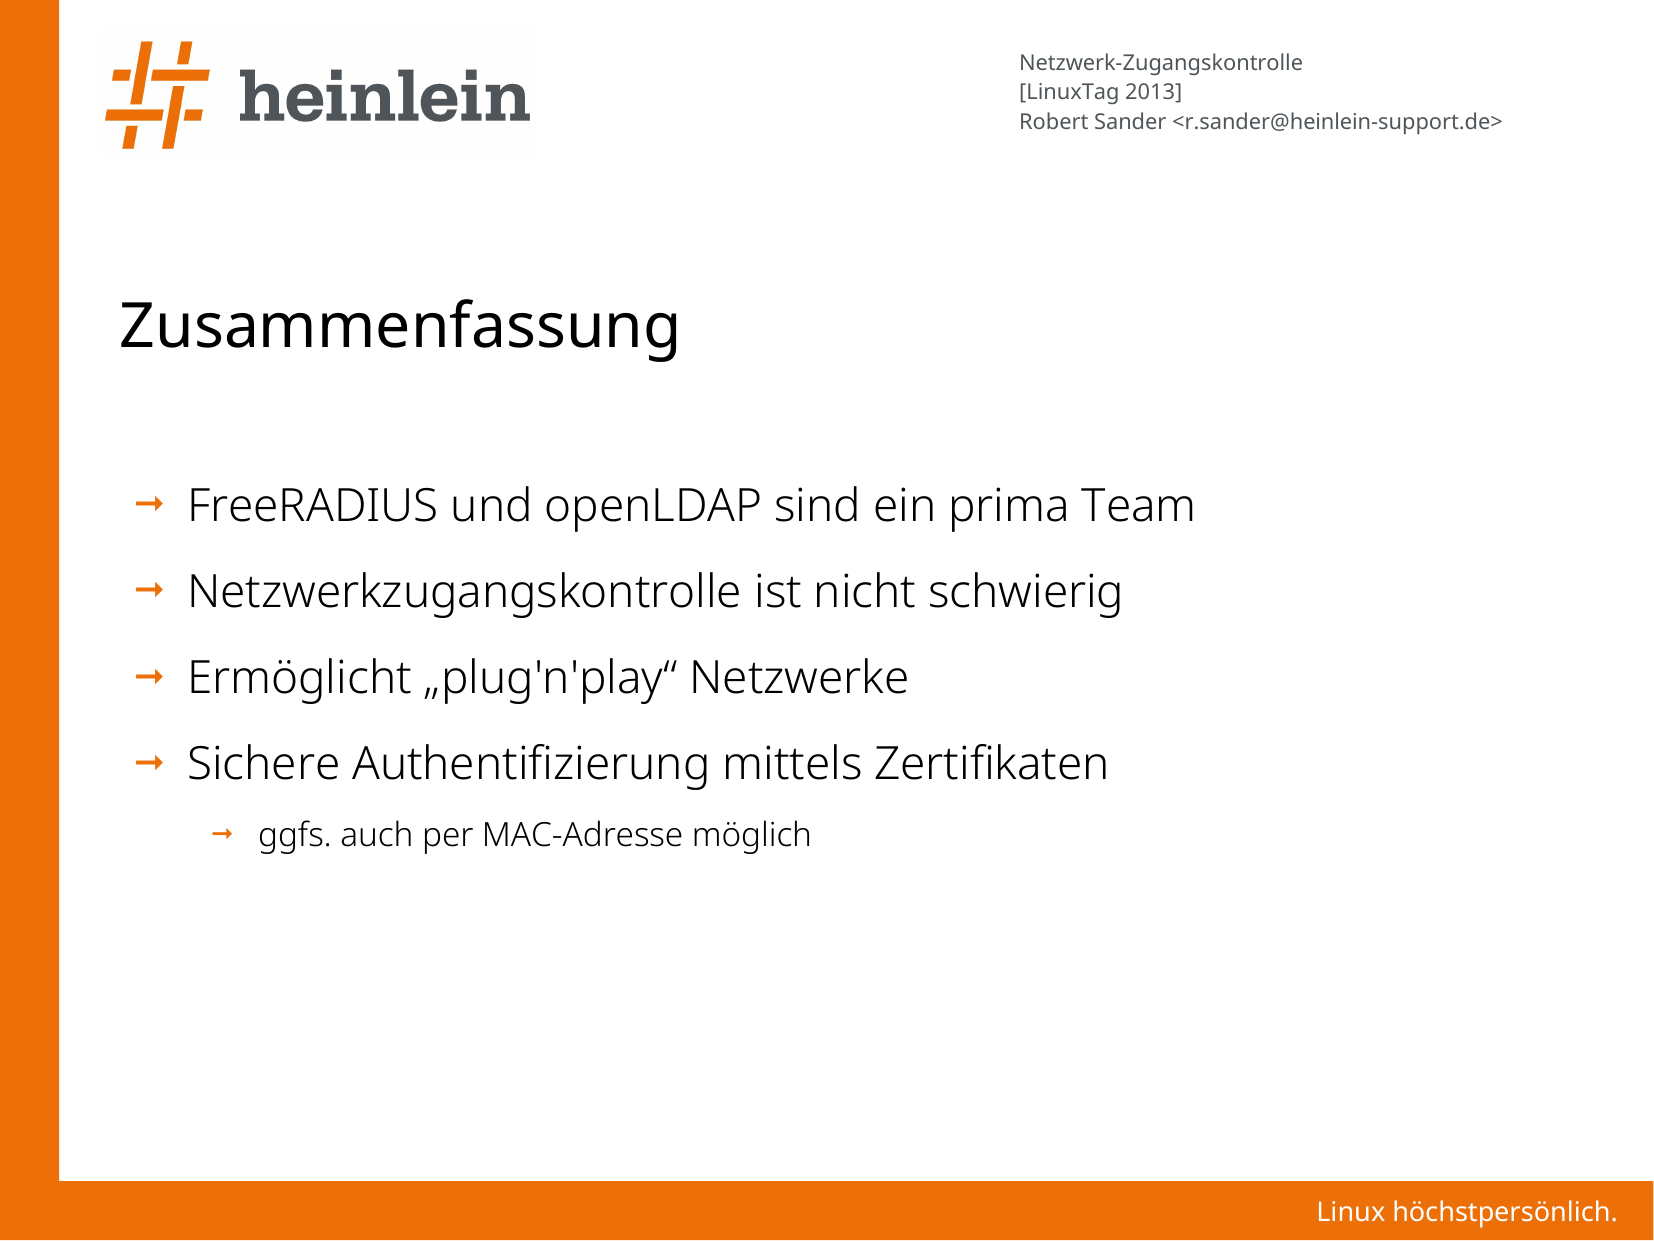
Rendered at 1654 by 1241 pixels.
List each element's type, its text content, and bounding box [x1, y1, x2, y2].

title Zusammenfassung [119, 248, 1538, 367]
picture [98, 27, 539, 158]
list FreeRADIUS und openLDAP sind ein prima Team Netzwerkzugangskontrolle ist nicht schwierig Ermöglicht „plug'n'play“ Netzwerke Sichere Authentifizierung mittels Zertifikaten ggfs. auch per MAC-Adresse möglich [116, 471, 1570, 1146]
